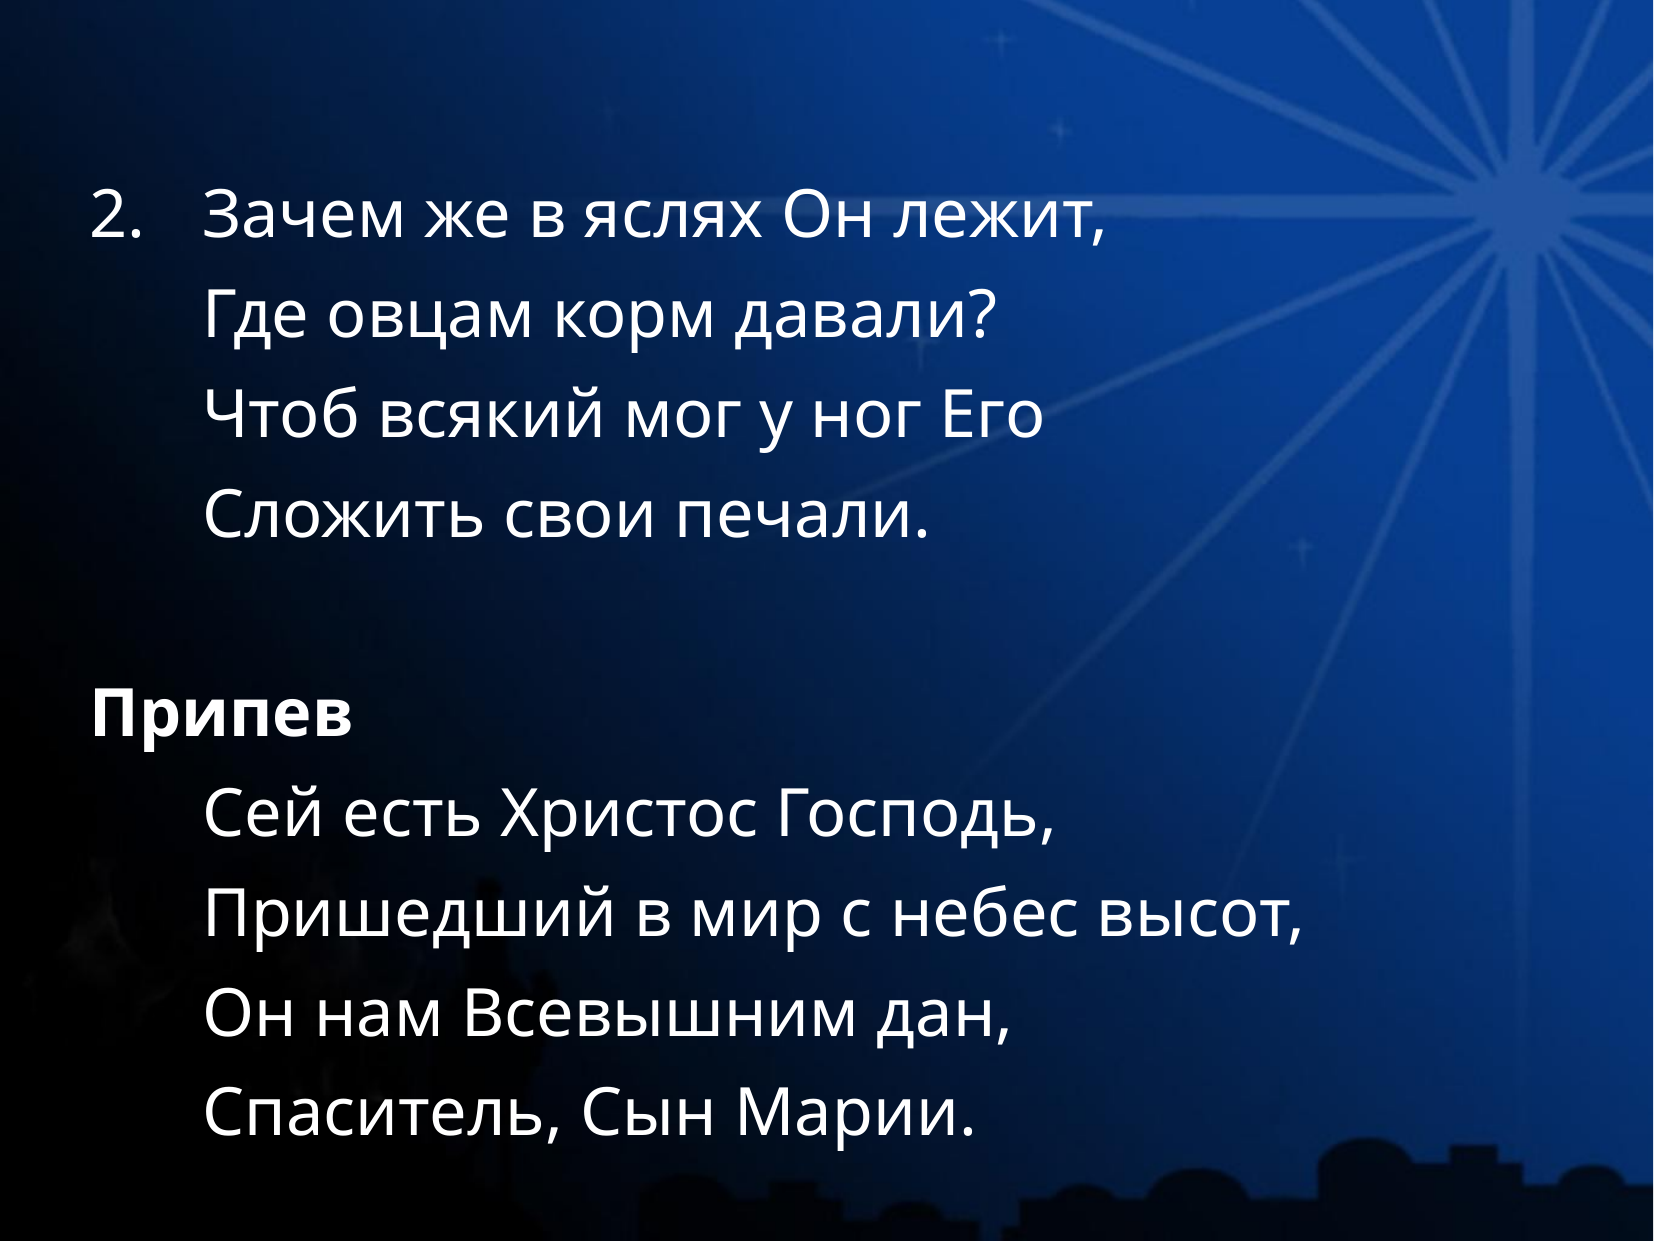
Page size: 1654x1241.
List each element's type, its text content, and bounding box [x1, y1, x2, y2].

picture [0, 0, 1654, 1241]
text_box 2. Зачем же в яслях Он лежит, Где овцам корм давали? Чтоб всякий мог у ног Его Сложить свои печали. Припев Сей есть Христос Господь, Пришедший в мир с небес высот, Он нам Всевышним дан, Спаситель, Сын Марии. [75, 150, 1576, 1163]
